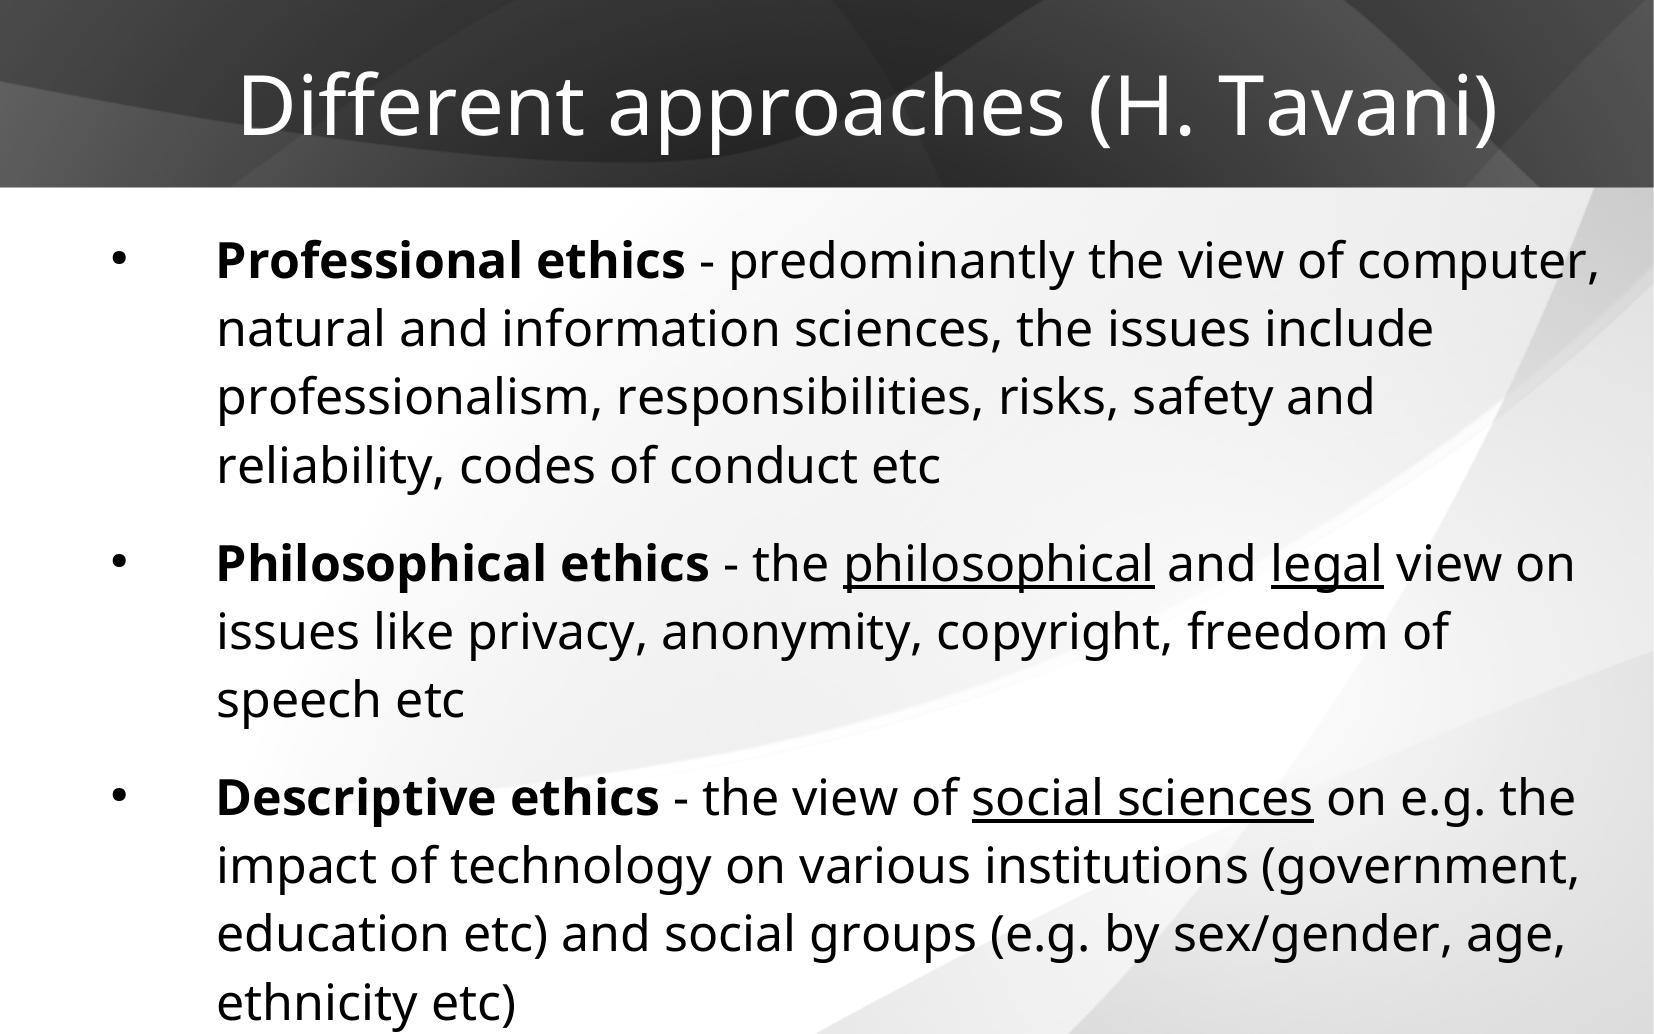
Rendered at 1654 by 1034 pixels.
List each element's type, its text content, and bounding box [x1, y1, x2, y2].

list Professional ethics - predominantly the view of computer, natural and information sciences, the issues include professionalism, responsibilities, risks, safety and reliability, codes of conduct etc Philosophical ethics - the philosophical and legal view on issues like privacy, anonymity, copyright, freedom of speech etc Descriptive ethics - the view of social sciences on e.g. the impact of technology on various institutions (government, education etc) and social groups (e.g. by sex/gender, age, ethnicity etc) [75, 225, 1613, 1013]
picture [0, 0, 1654, 1034]
title Different approaches (H. Tavani) [124, 0, 1613, 208]
